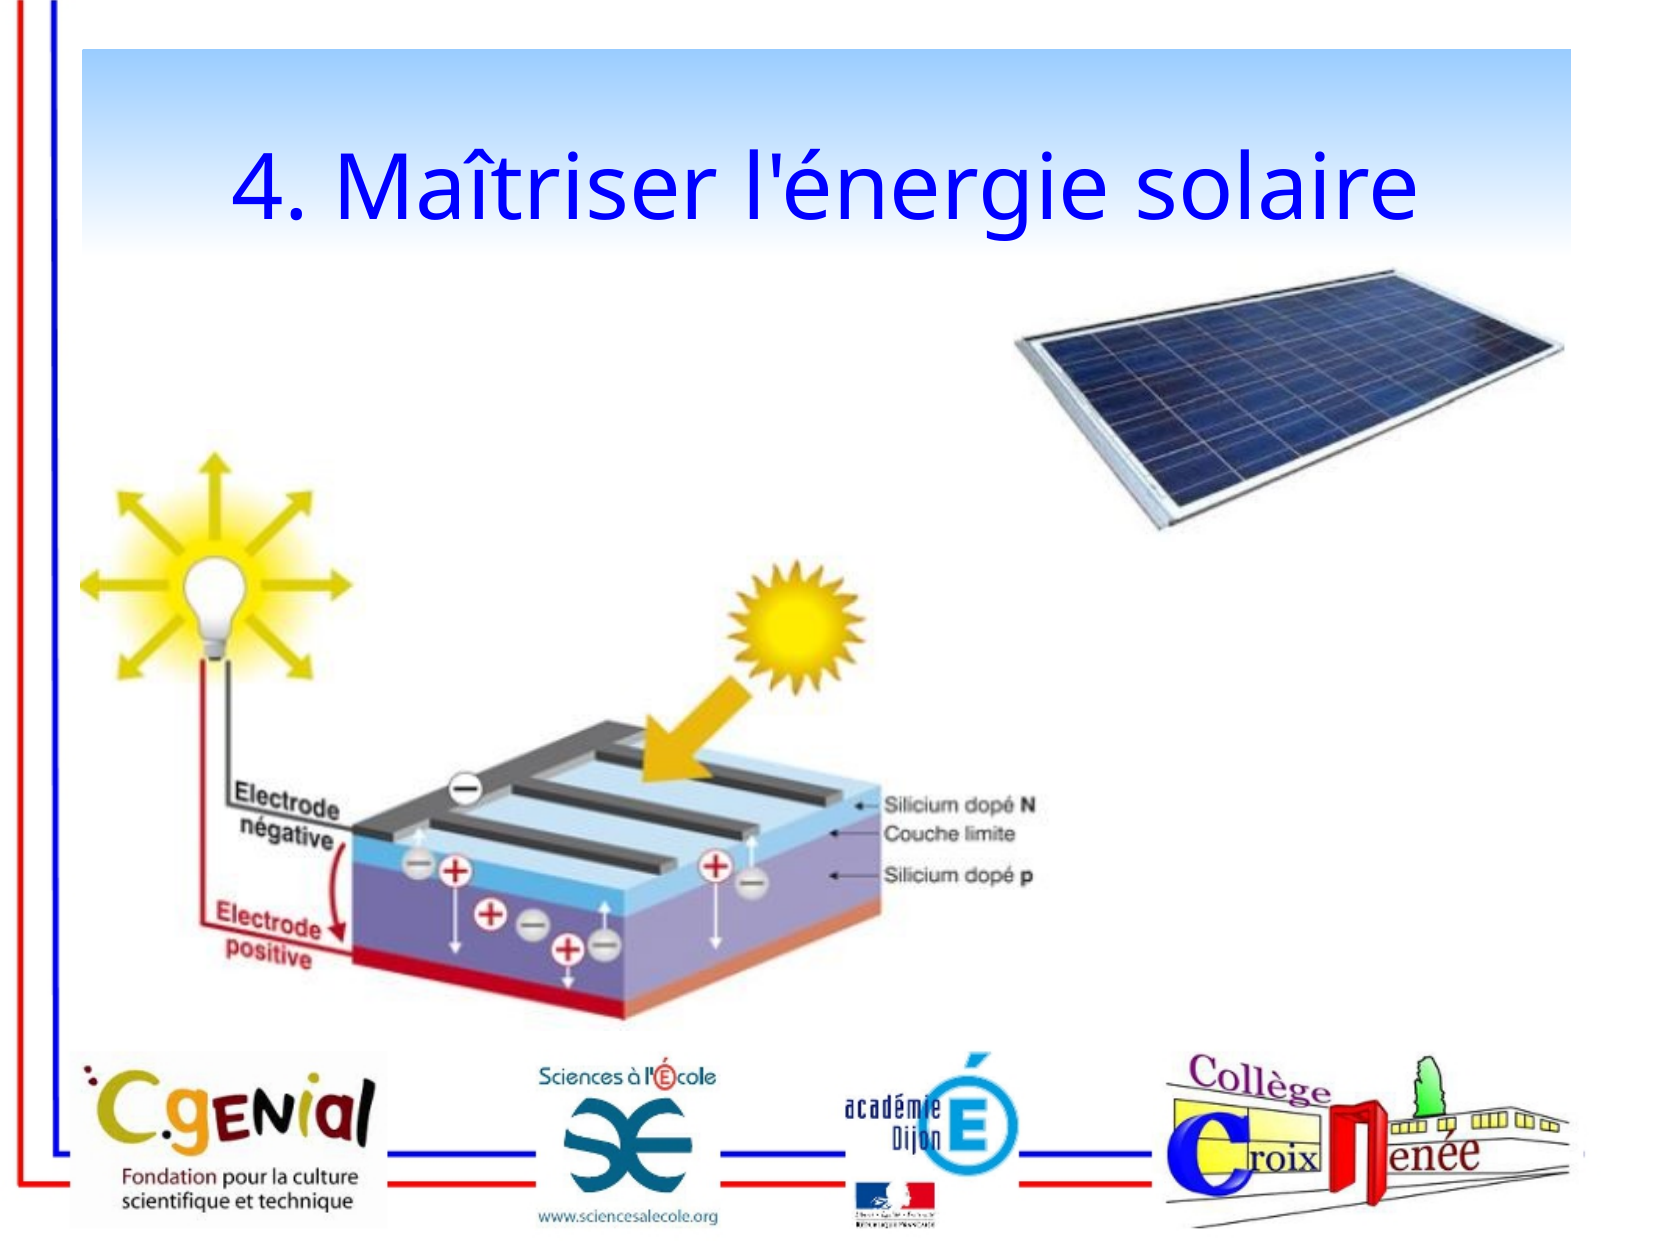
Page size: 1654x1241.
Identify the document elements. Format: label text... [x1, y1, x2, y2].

title 4. Maîtriser l'énergie solaire [82, 49, 1571, 257]
picture [0, 0, 1654, 1241]
